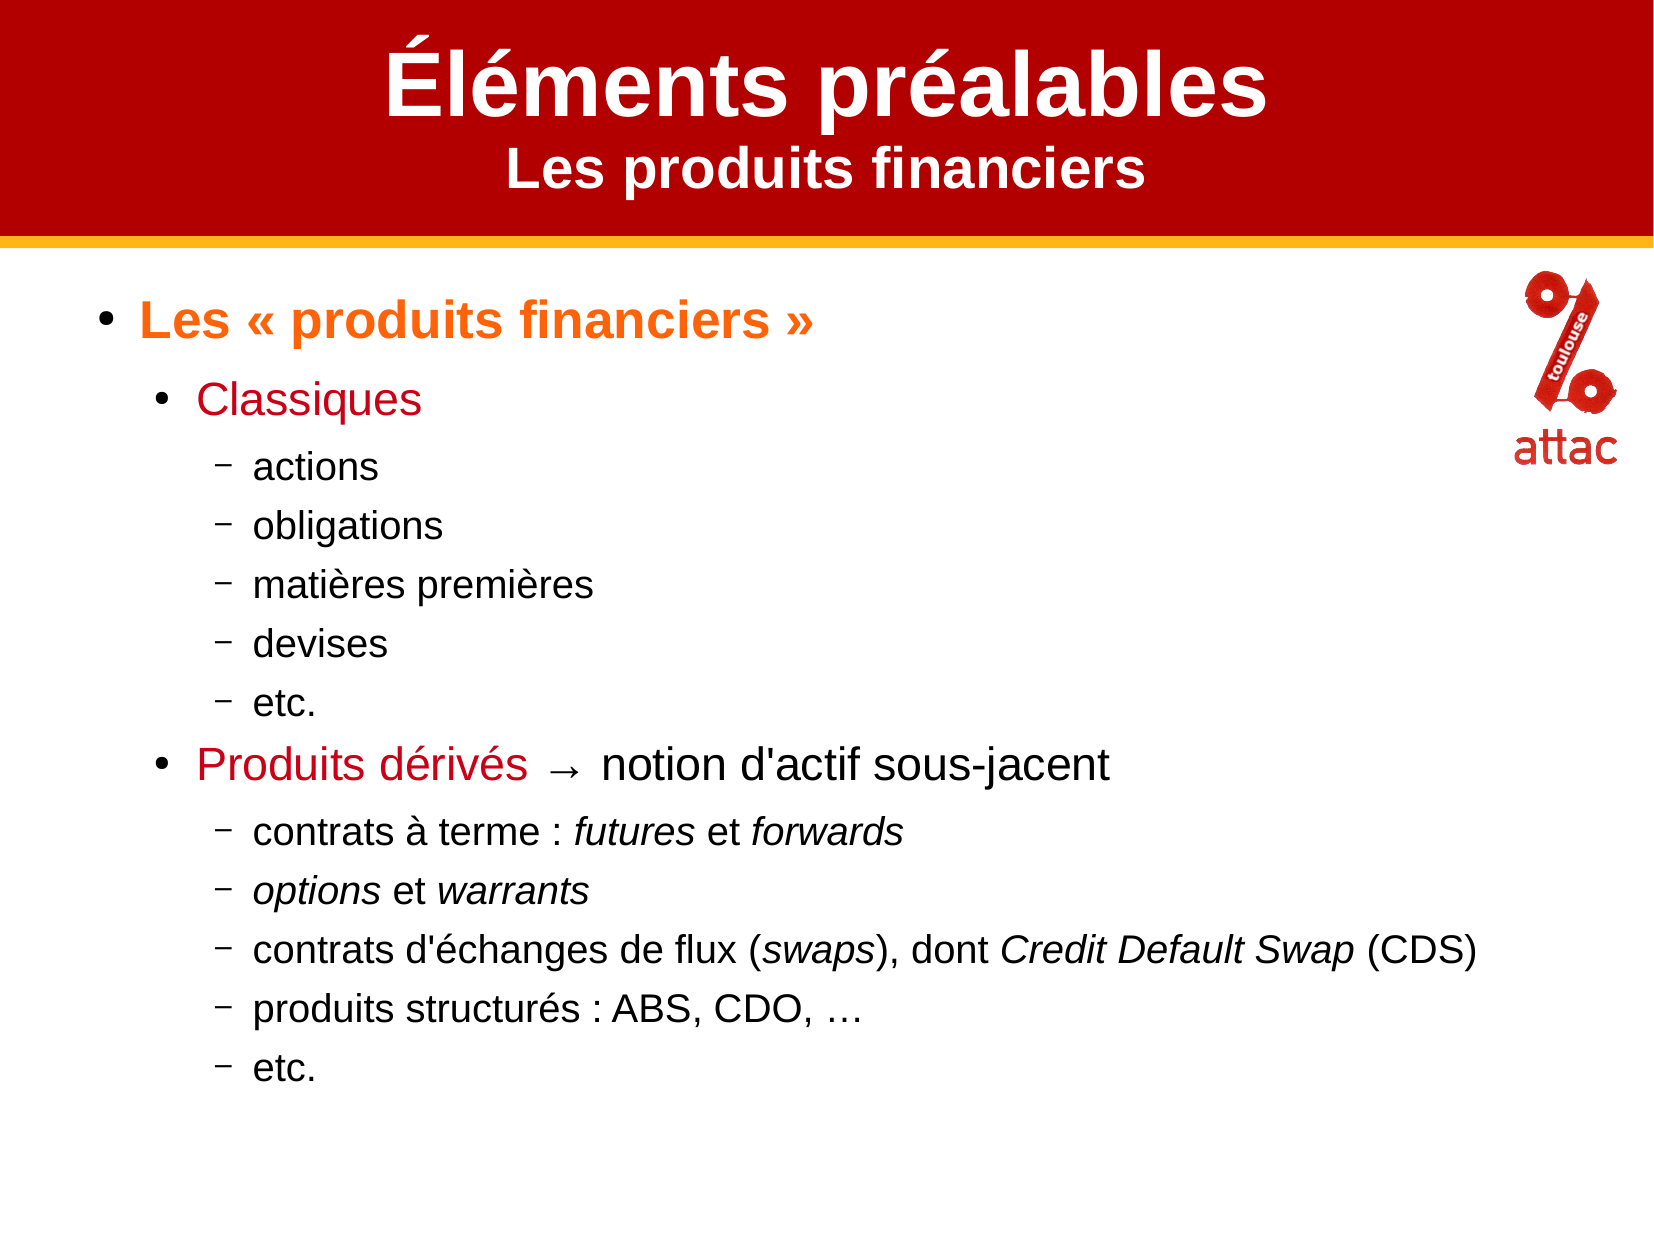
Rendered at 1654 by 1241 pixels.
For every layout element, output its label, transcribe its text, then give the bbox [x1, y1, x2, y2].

title Éléments préalables Les produits financiers [82, 21, 1571, 214]
list Les « produits financiers » Classiques actions obligations matières premières devises etc. Produits dérivés → notion d'actif sous-jacent contrats à terme : futures et forwards options et warrants contrats d'échanges de flux (swaps), dont Credit Default Swap (CDS) produits structurés : ABS, CDO, … etc. [82, 290, 1506, 1109]
picture [1509, 265, 1625, 473]
